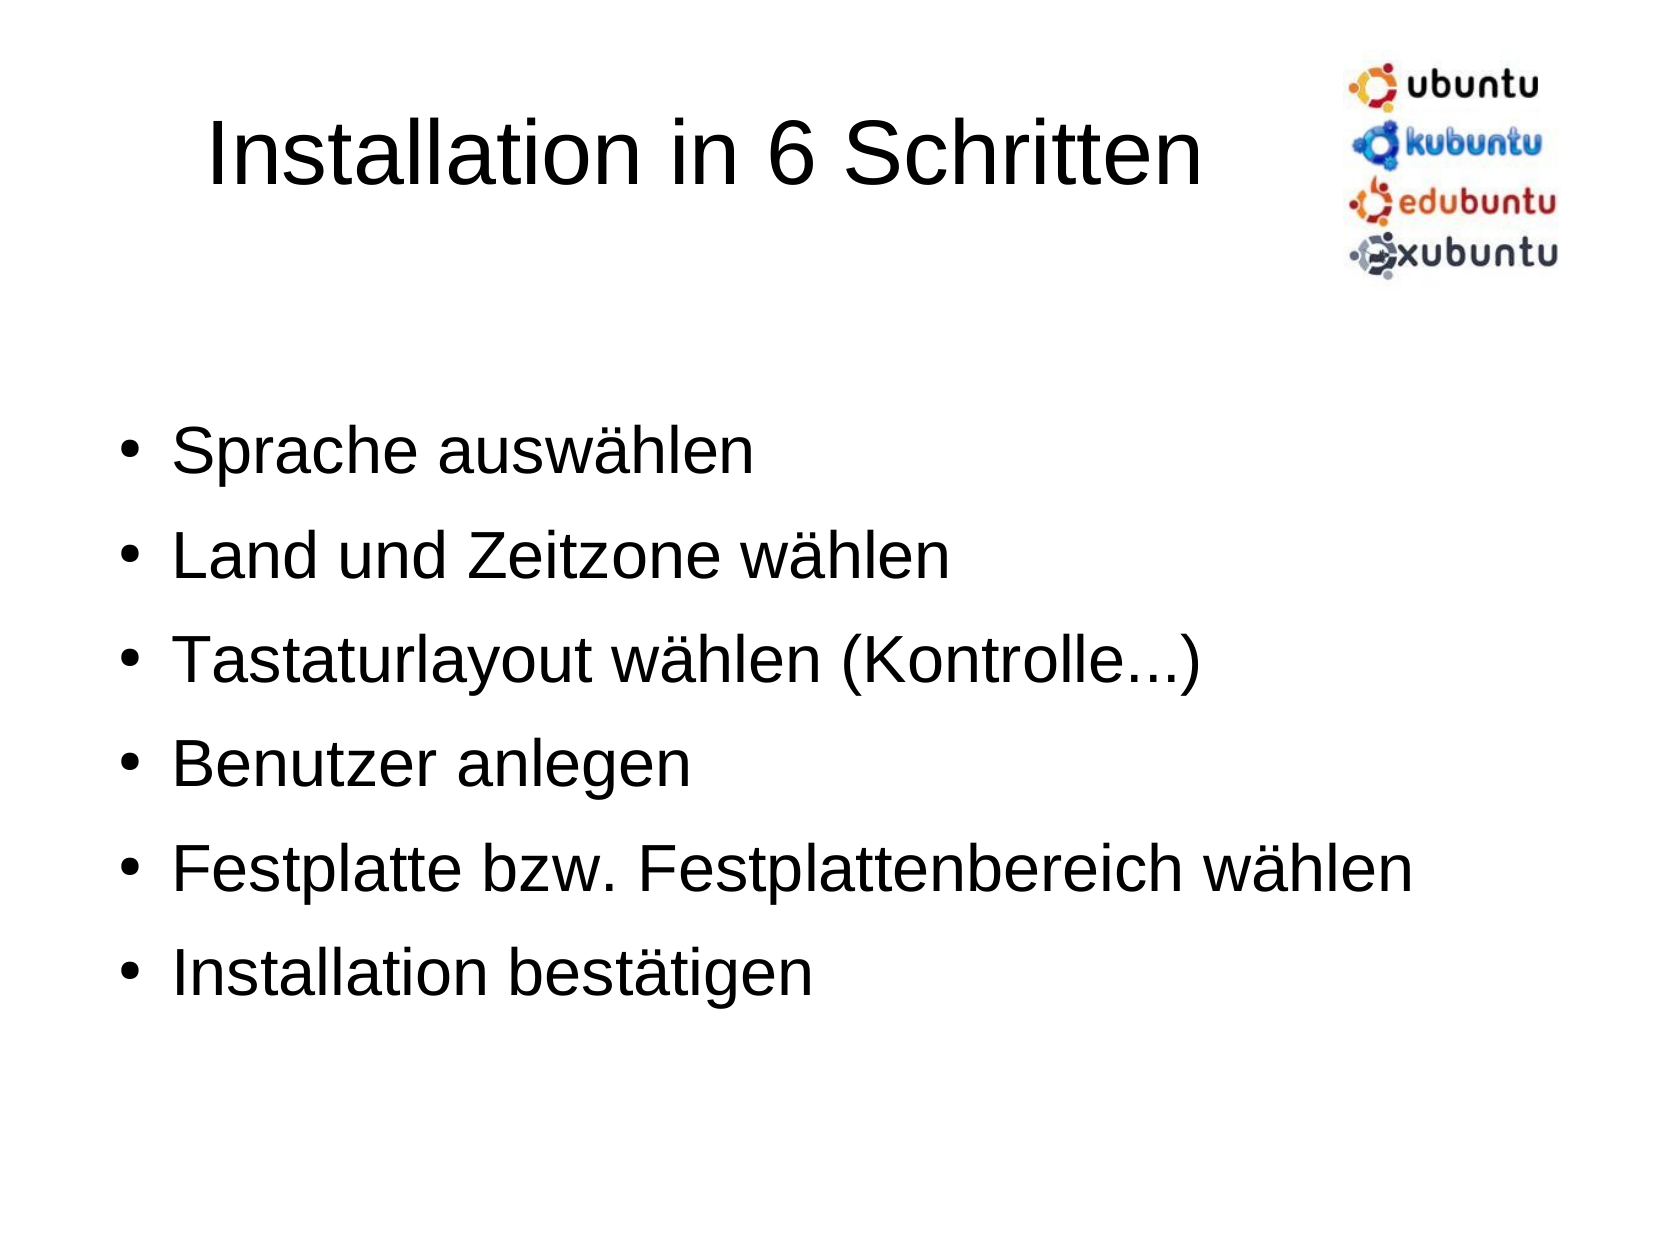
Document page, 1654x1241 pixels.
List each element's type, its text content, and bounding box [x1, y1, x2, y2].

list Sprache auswählen Land und Zeitzone wählen Tastaturlayout wählen (Kontrolle...) Benutzer anlegen Festplatte bzw. Festplattenbereich wählen Installation bestätigen [82, 413, 1571, 1093]
title Installation in 6 Schritten [82, 49, 1329, 257]
picture [1343, 50, 1565, 296]
